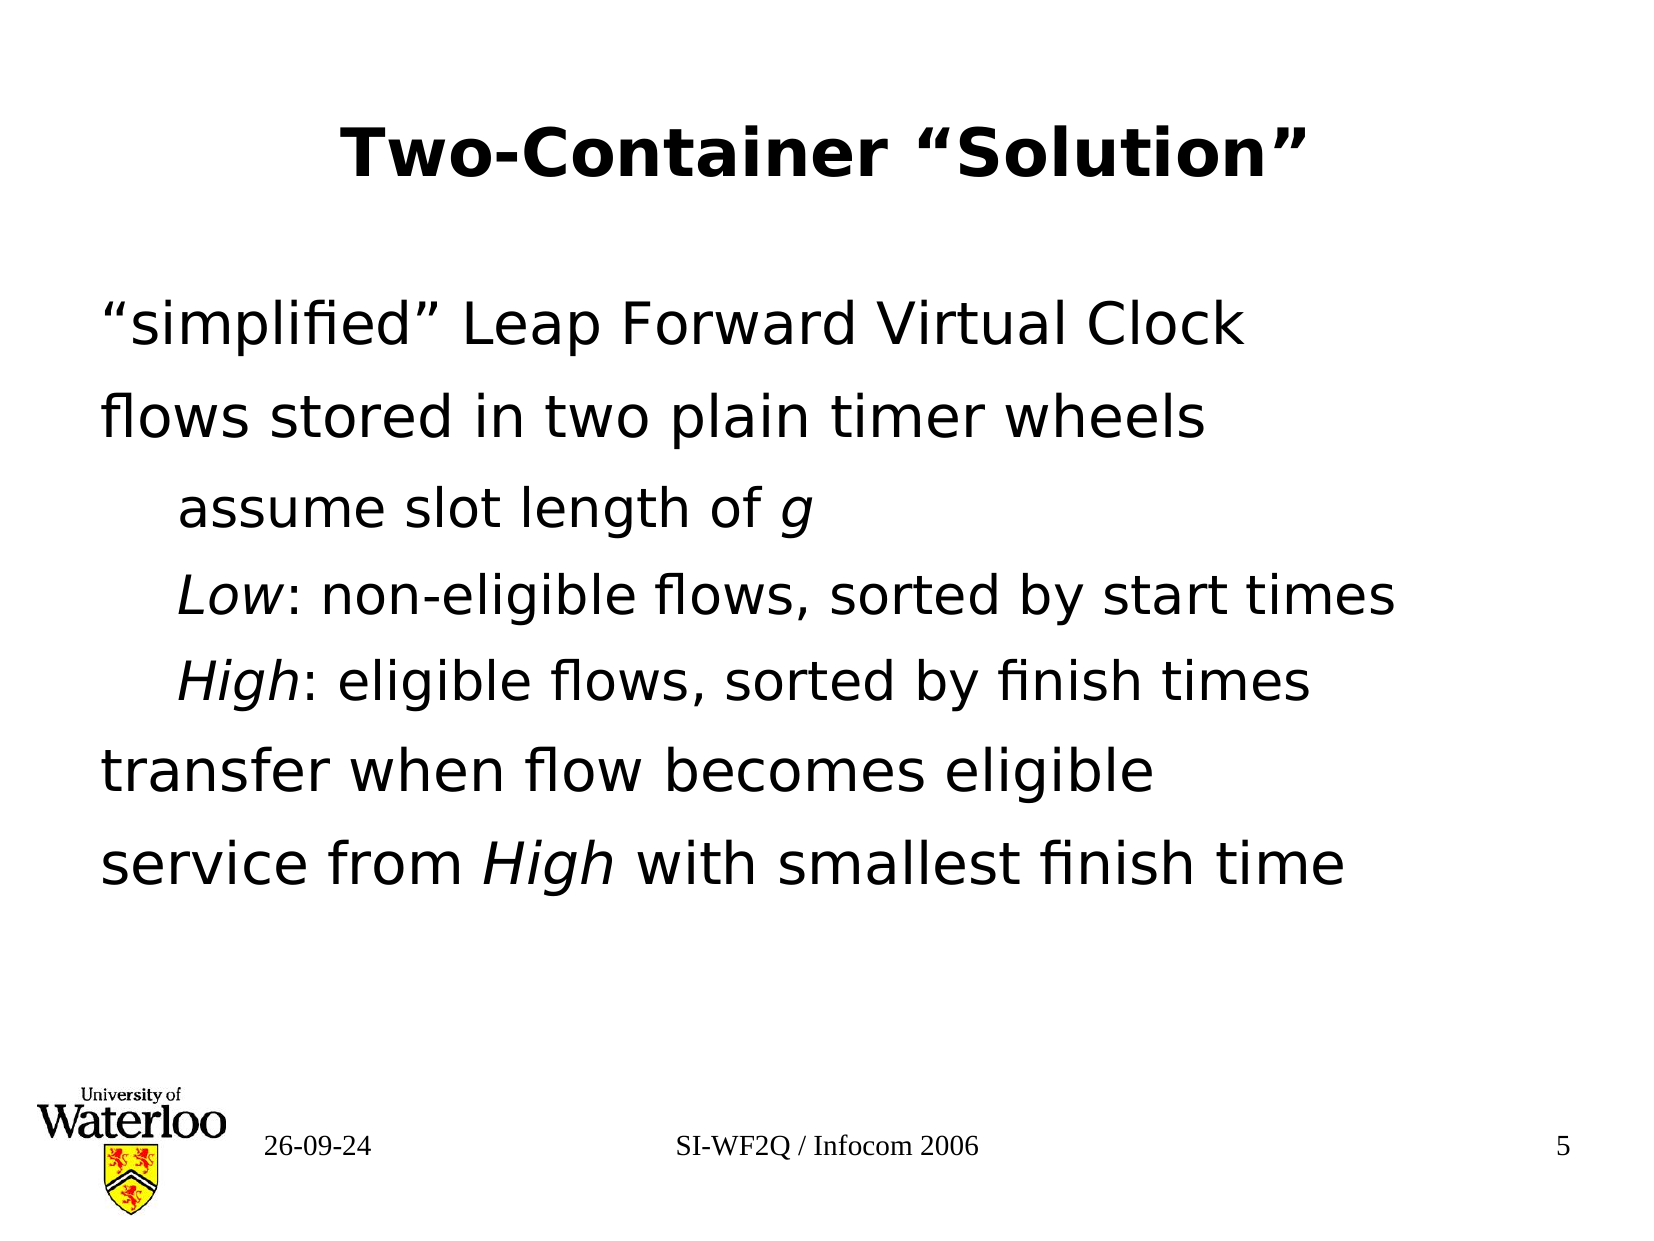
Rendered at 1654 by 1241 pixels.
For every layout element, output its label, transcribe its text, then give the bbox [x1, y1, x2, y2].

title Two-Container “Solution” [82, 49, 1571, 257]
picture [37, 1087, 226, 1216]
list “simplified” Leap Forward Virtual Clock flows stored in two plain timer wheels assume slot length of g Low: non-eligible flows, sorted by start times High: eligible flows, sorted by finish times transfer when flow becomes eligible service from High with smallest finish time [82, 290, 1571, 1109]
